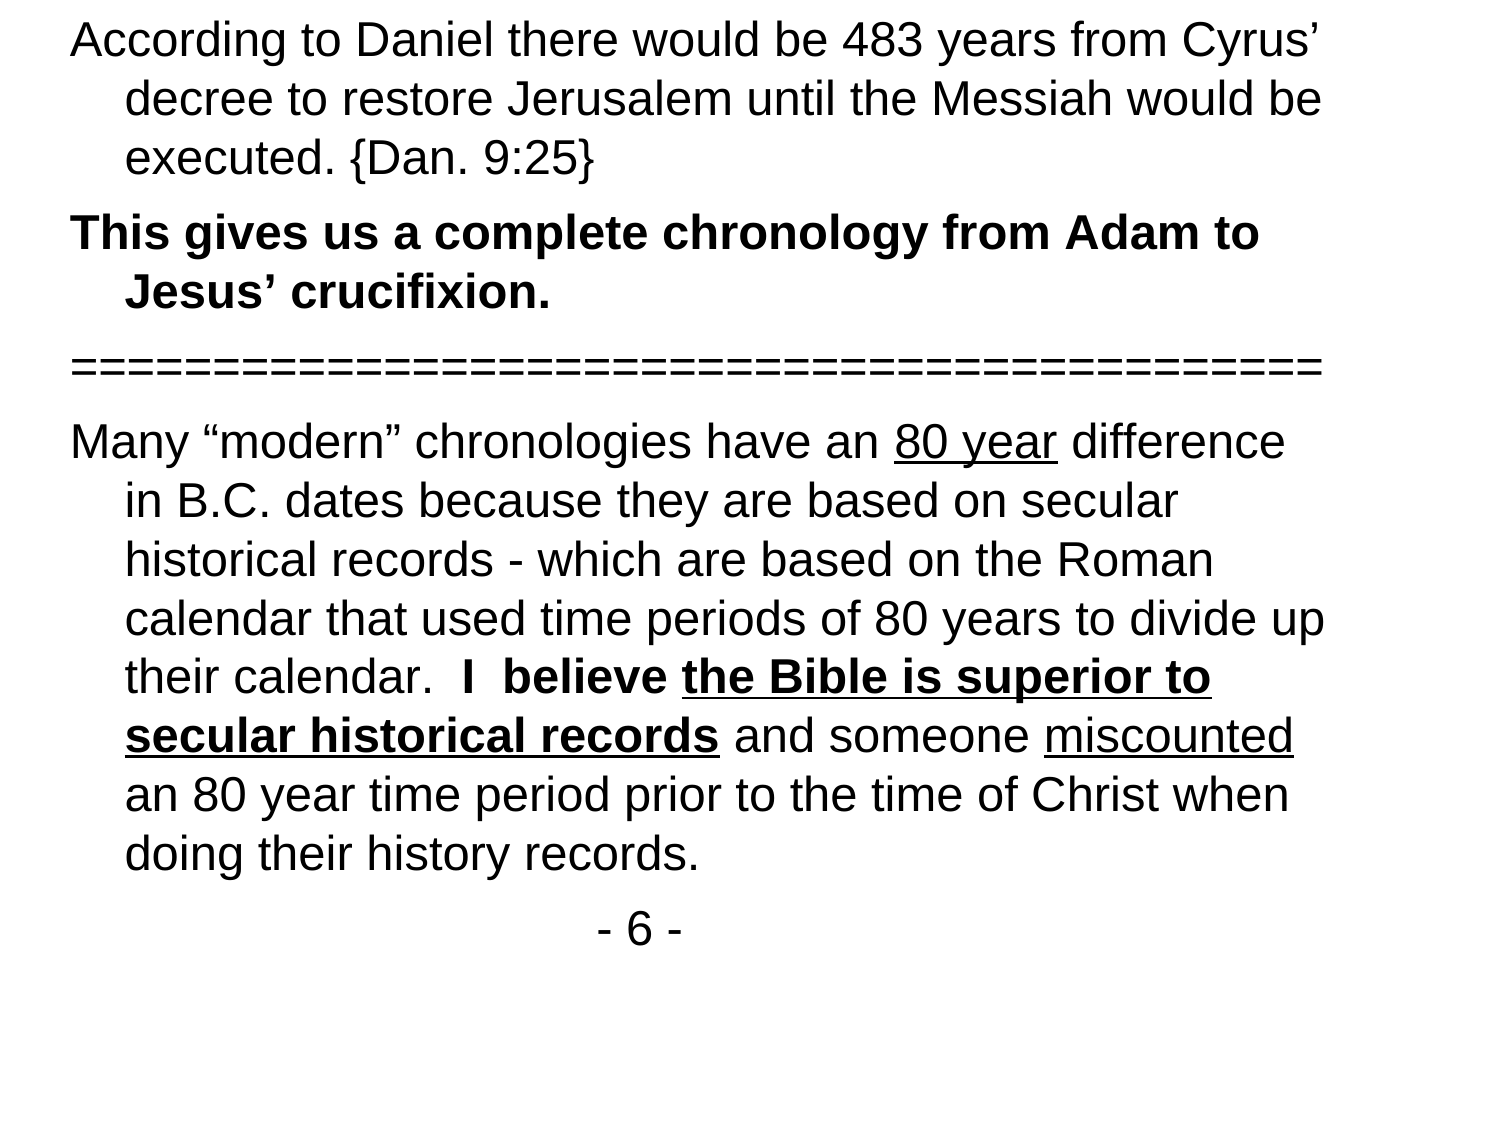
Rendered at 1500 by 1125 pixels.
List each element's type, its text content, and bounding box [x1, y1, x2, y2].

list According to Daniel there would be 483 years from Cyrus’ decree to restore Jerusalem until the Messiah would be executed. {Dan. 9:25} This gives us a complete chronology from Adam to Jesus’ crucifixion. ============================================ Many “modern” chronologies have an 80 year difference in B.C. dates because they are based on secular historical records - which are based on the Roman calendar that used time periods of 80 years to divide up their calendar. I believe the Bible is superior to secular historical records and someone miscounted an 80 year time period prior to the time of Christ when doing their history records. - 6 - [0, 0, 1351, 1013]
